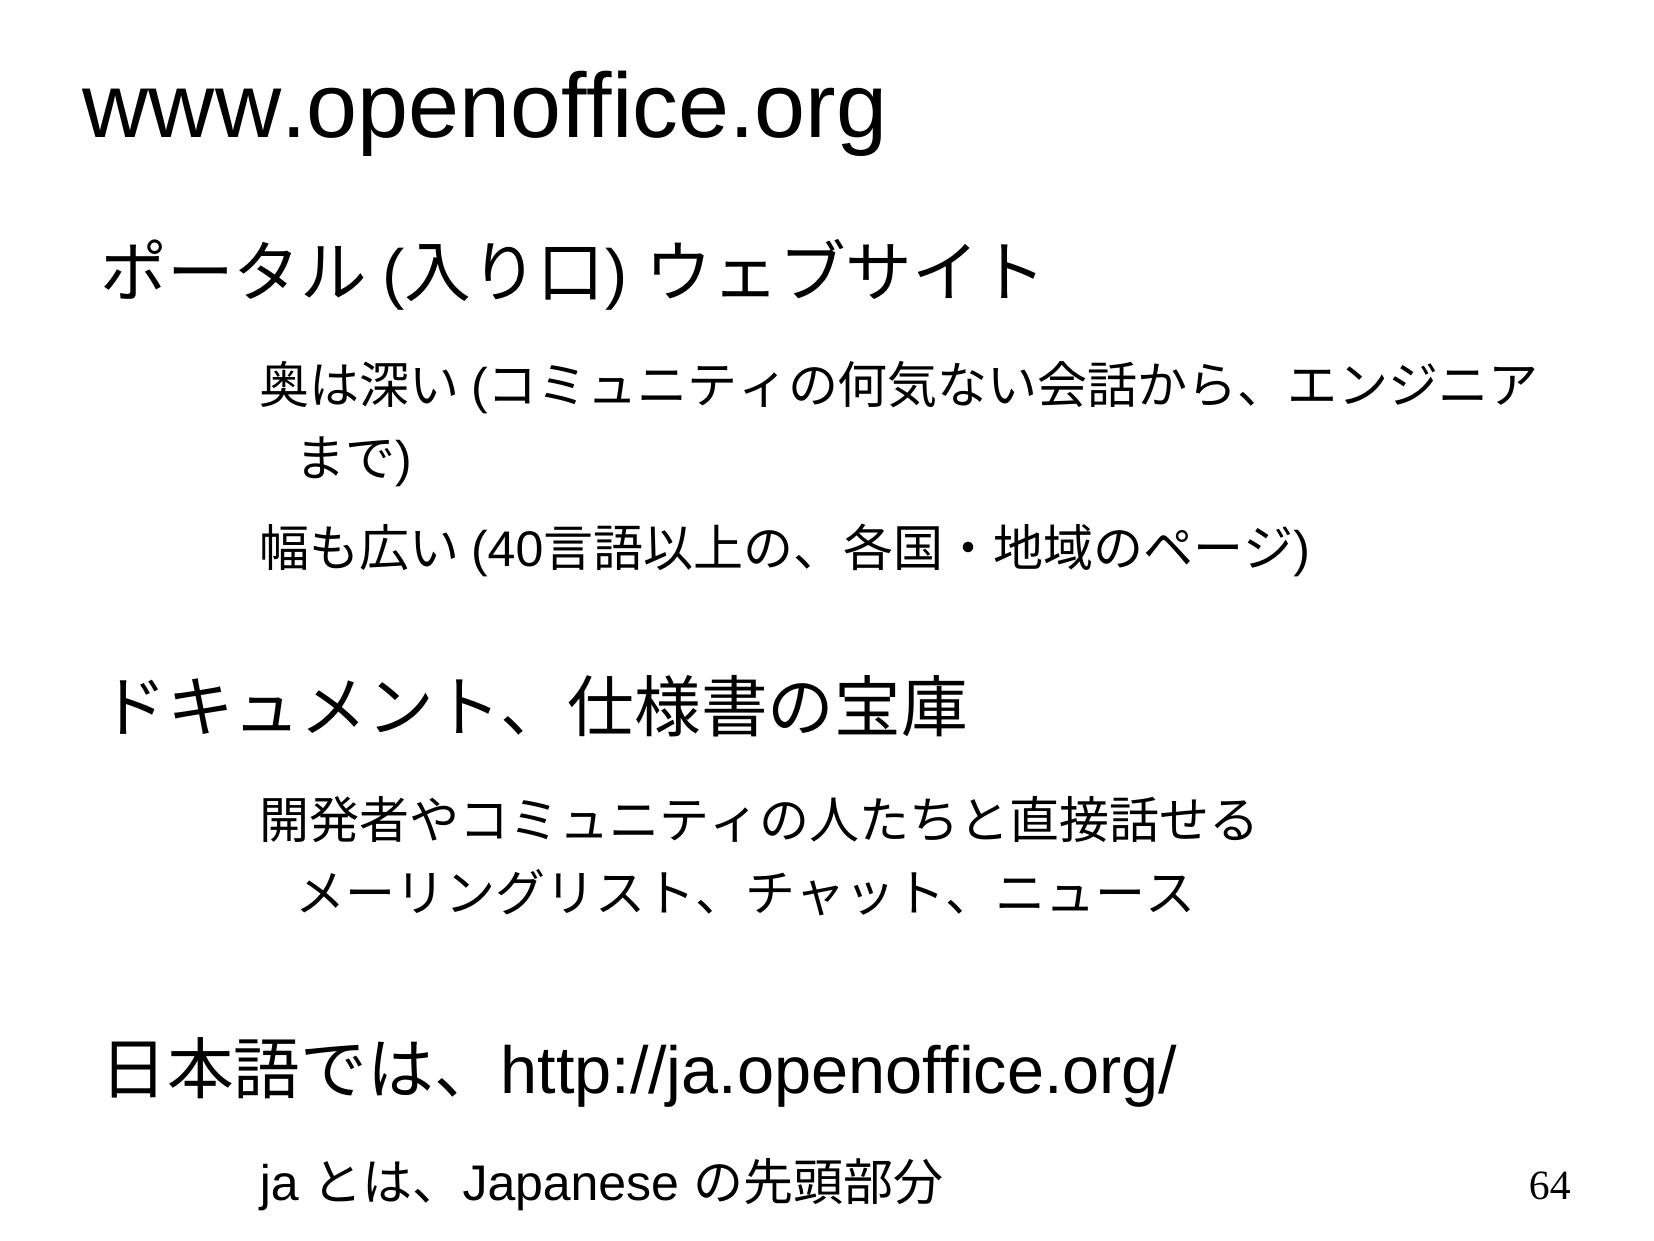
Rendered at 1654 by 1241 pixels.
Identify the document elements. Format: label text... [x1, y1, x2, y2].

list ポータル (入り口) ウェブサイト 奥は深い (コミュニティの何気ない会話から、エンジニアまで) 幅も広い (40言語以上の、各国・地域のページ) ドキュメント、仕様書の宝庫 開発者やコミュニティの人たちと直接話せる メーリングリスト、チャット、ニュース 日本語では、http://ja.openoffice.org/ ja とは、Japanese の先頭部分 [82, 219, 1571, 1038]
title www.openoffice.org [82, 0, 1623, 213]
